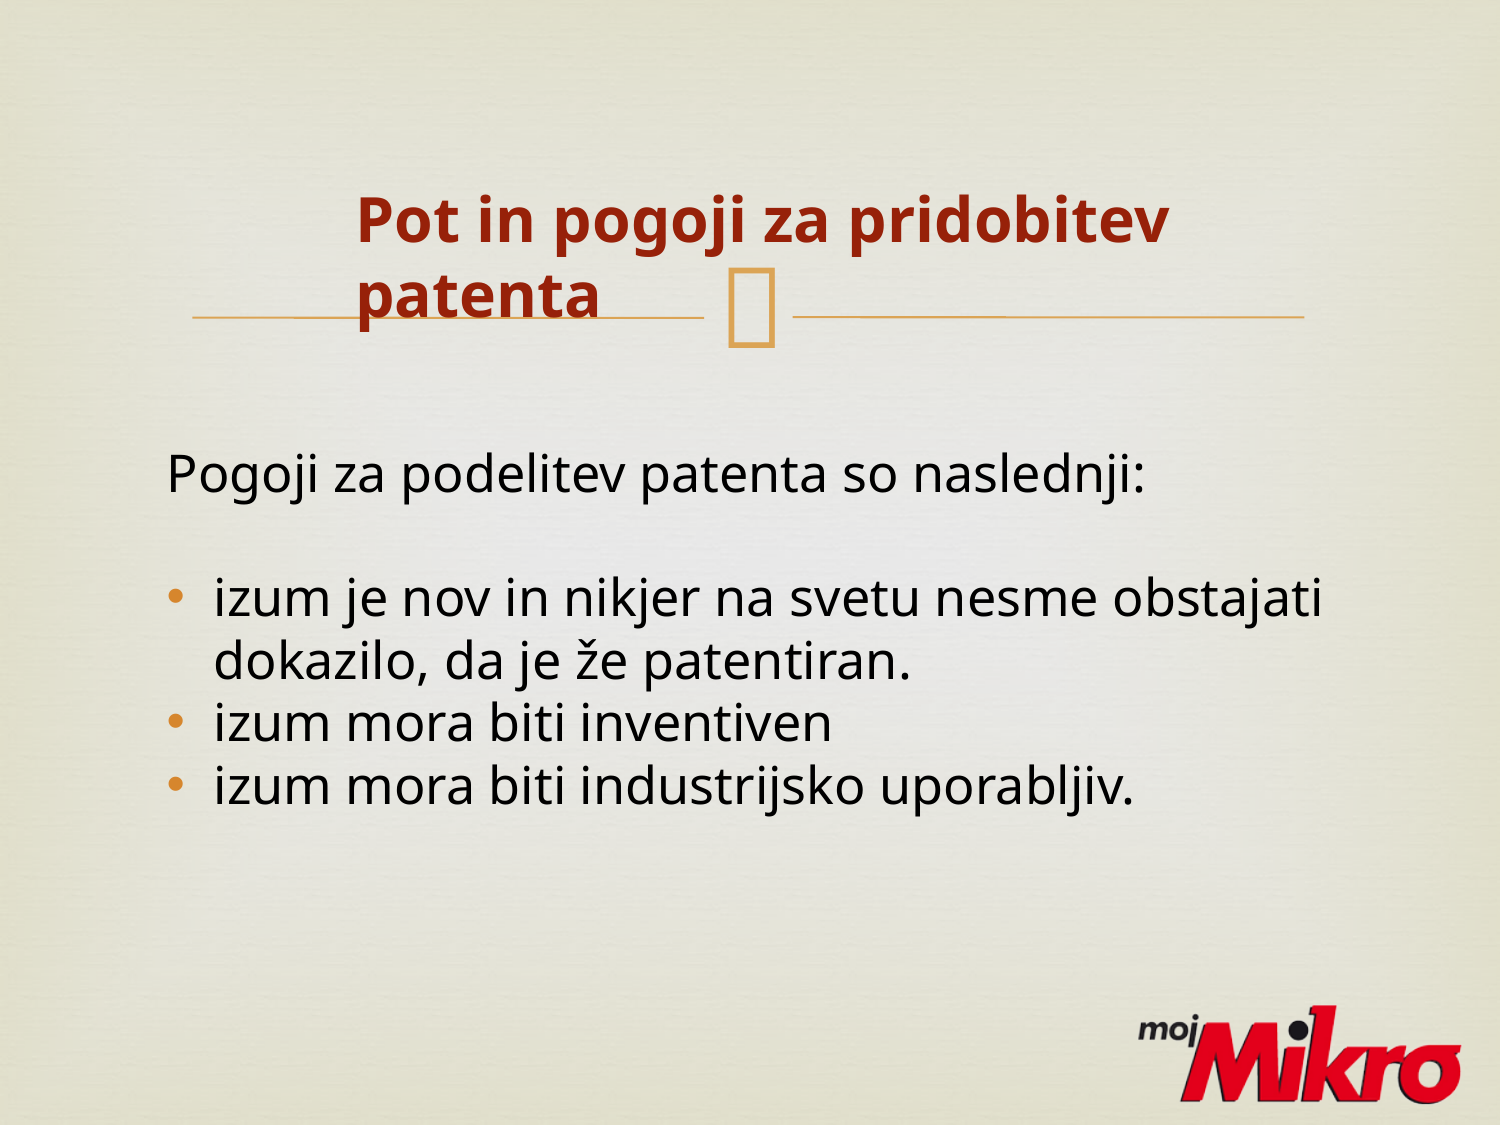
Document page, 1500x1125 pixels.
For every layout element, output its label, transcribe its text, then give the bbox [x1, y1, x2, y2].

text_box Pot in pogoji za pridobitev patenta [340, 172, 1412, 338]
text_box Pogoji za podelitev patenta so naslednji: izum je nov in nikjer na svetu nesme obstajati dokazilo, da je že patentiran. izum mora biti inventiven izum mora biti industrijsko uporabljiv. [151, 432, 1463, 885]
picture [1137, 1004, 1463, 1107]
